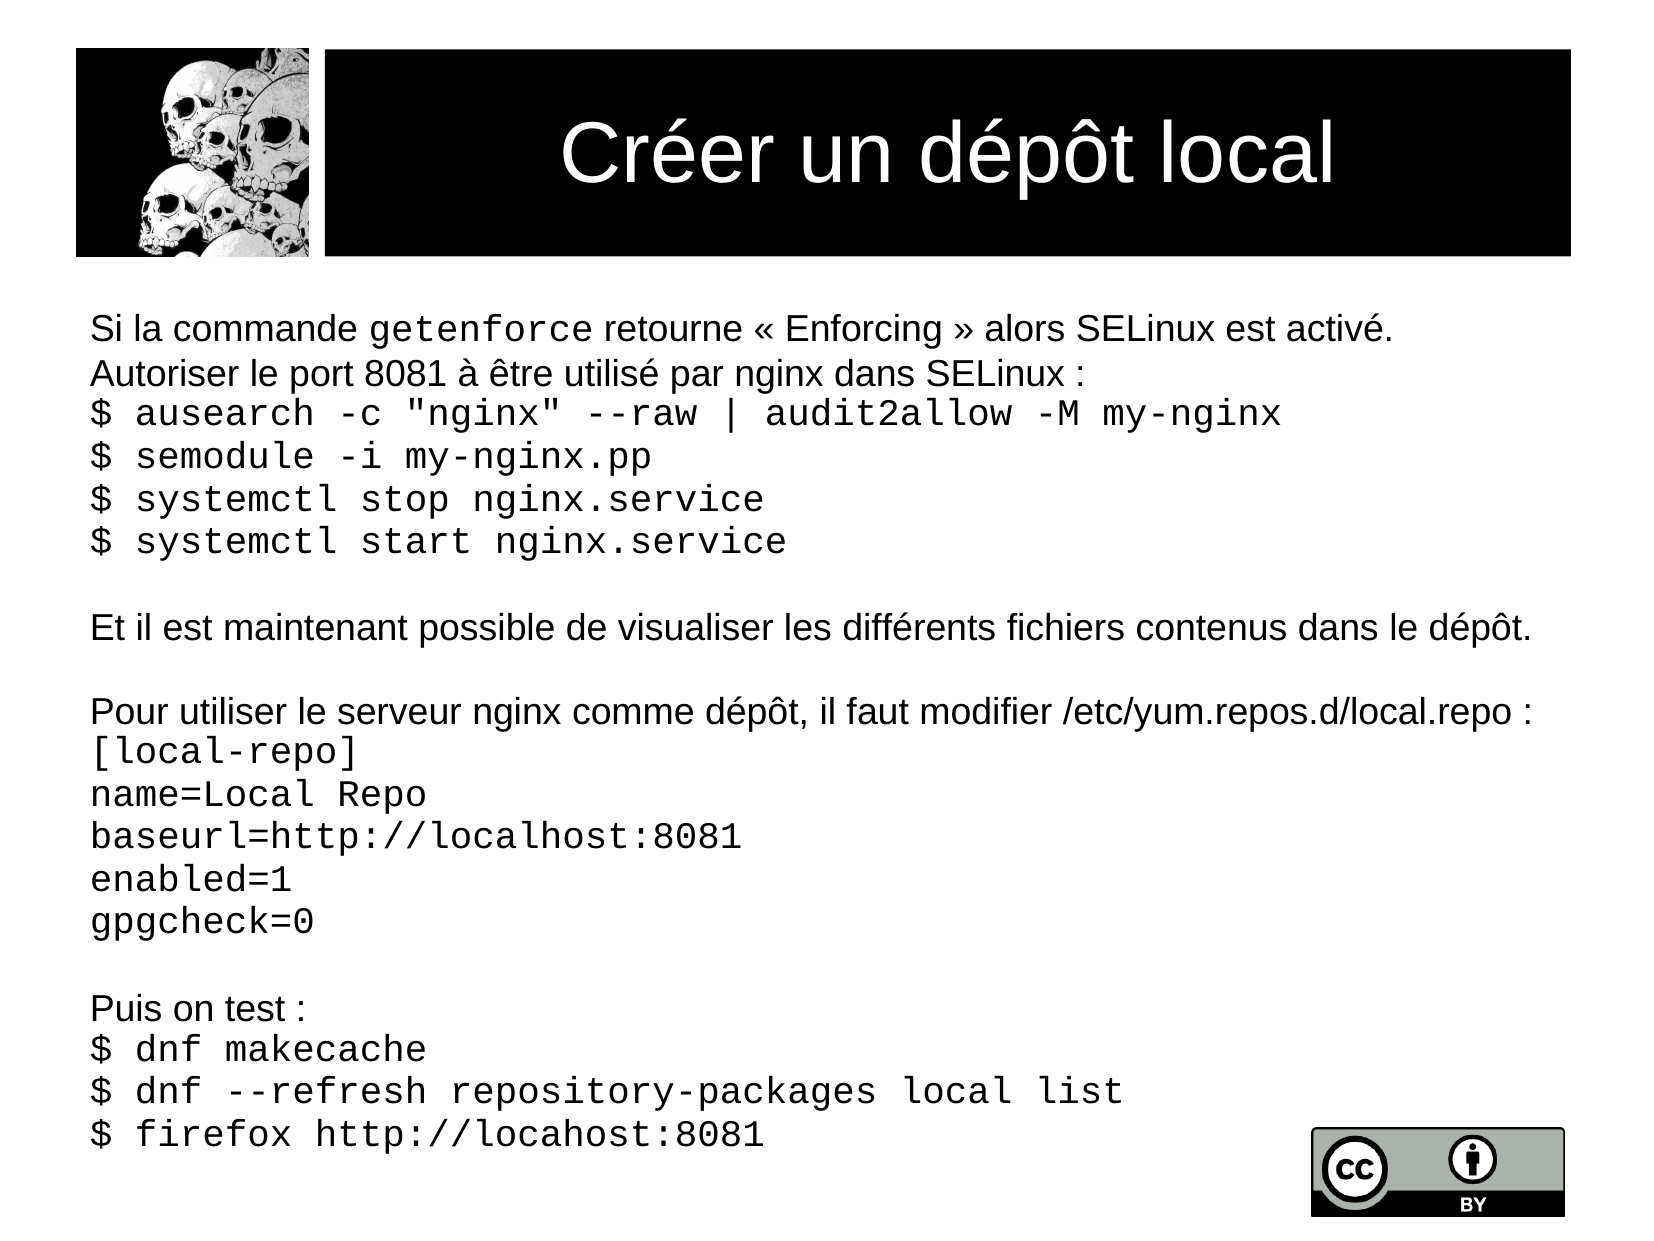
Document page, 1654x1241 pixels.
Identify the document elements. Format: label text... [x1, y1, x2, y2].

title Créer un dépôt local [324, 49, 1571, 257]
picture [1311, 1165, 1565, 1217]
picture [76, 48, 309, 257]
text_box Si la commande getenforce retourne « Enforcing » alors SELinux est activé. Autoriser le port 8081 à être utilisé par nginx dans SELinux : $ ausearch -c "nginx" --raw | audit2allow -M my-nginx $ semodule -i my-nginx.pp $ systemctl stop nginx.service $ systemctl start nginx.service Et il est maintenant possible de visualiser les différents fichiers contenus dans le dépôt. Pour utiliser le serveur nginx comme dépôt, il faut modifier /etc/yum.repos.d/local.repo : [local-repo] name=Local Repo baseurl=http://localhost:8081 enabled=1 gpgcheck=0 Puis on test : $ dnf makecache $ dnf --refresh repository-packages local list $ firefox http://locahost:8081 [75, 300, 1576, 1165]
